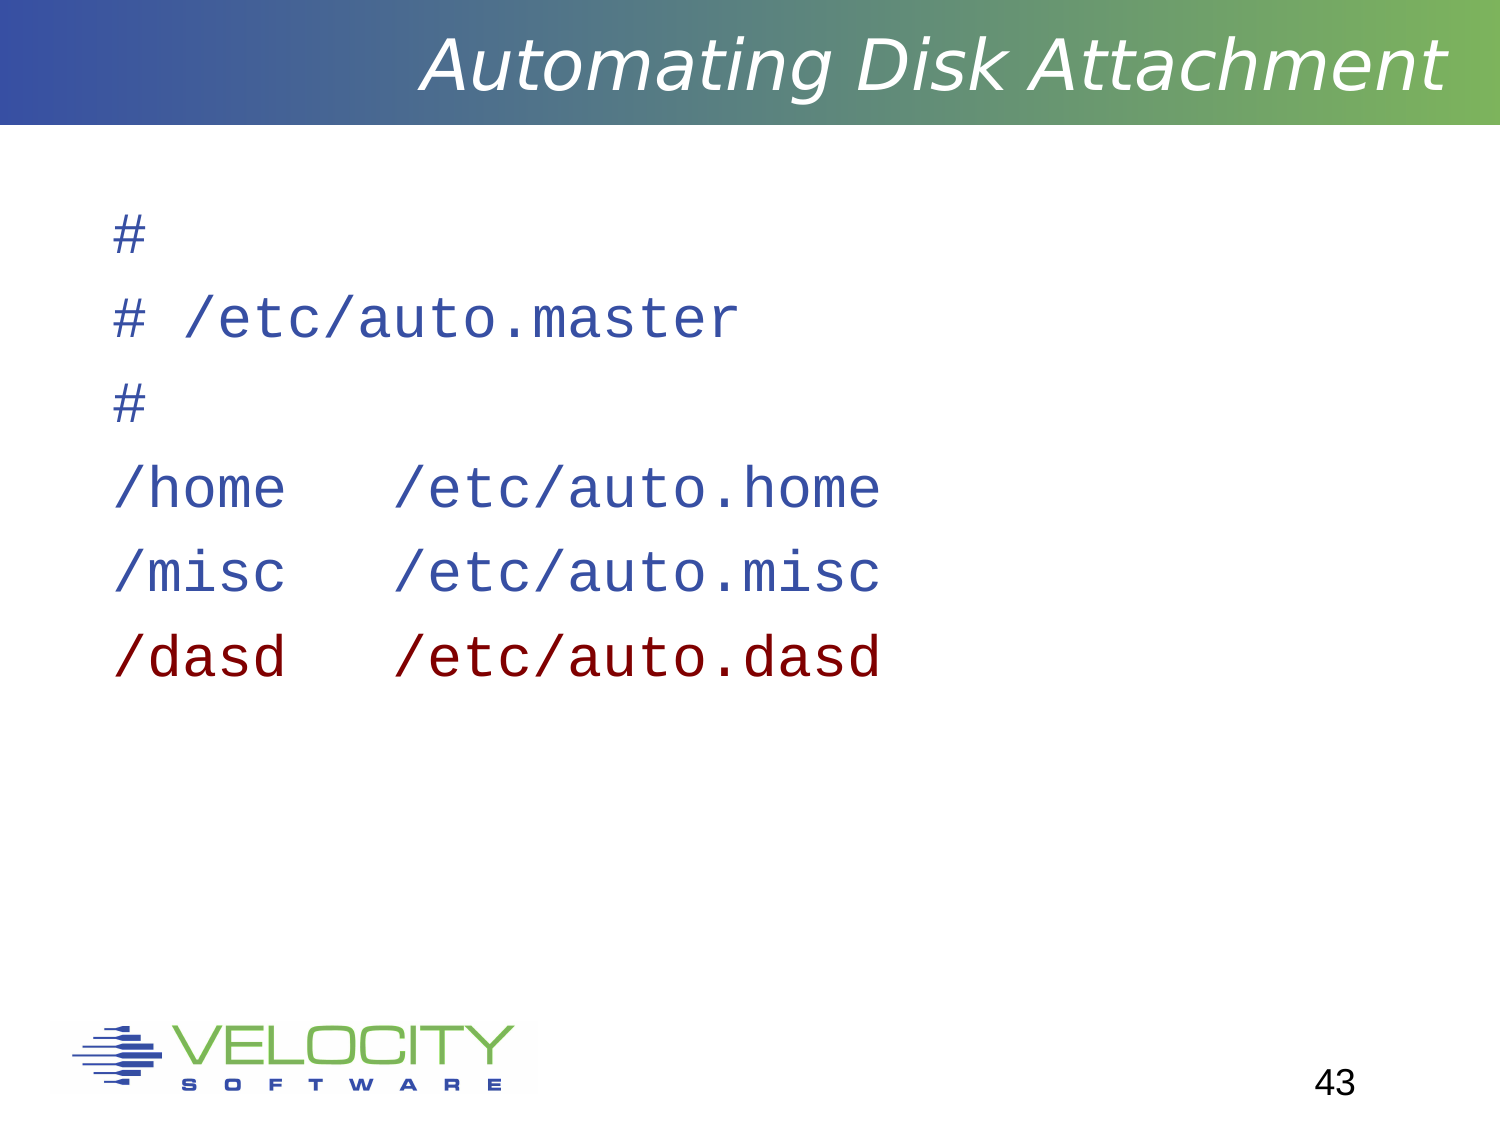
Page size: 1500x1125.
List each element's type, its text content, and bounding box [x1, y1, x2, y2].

title Automating Disk Attachment [62, 12, 1463, 113]
picture [50, 1021, 538, 1094]
list # # /etc/auto.master # /home /etc/auto.home /misc /etc/auto.misc /dasd /etc/auto.dasd [70, 187, 1438, 988]
